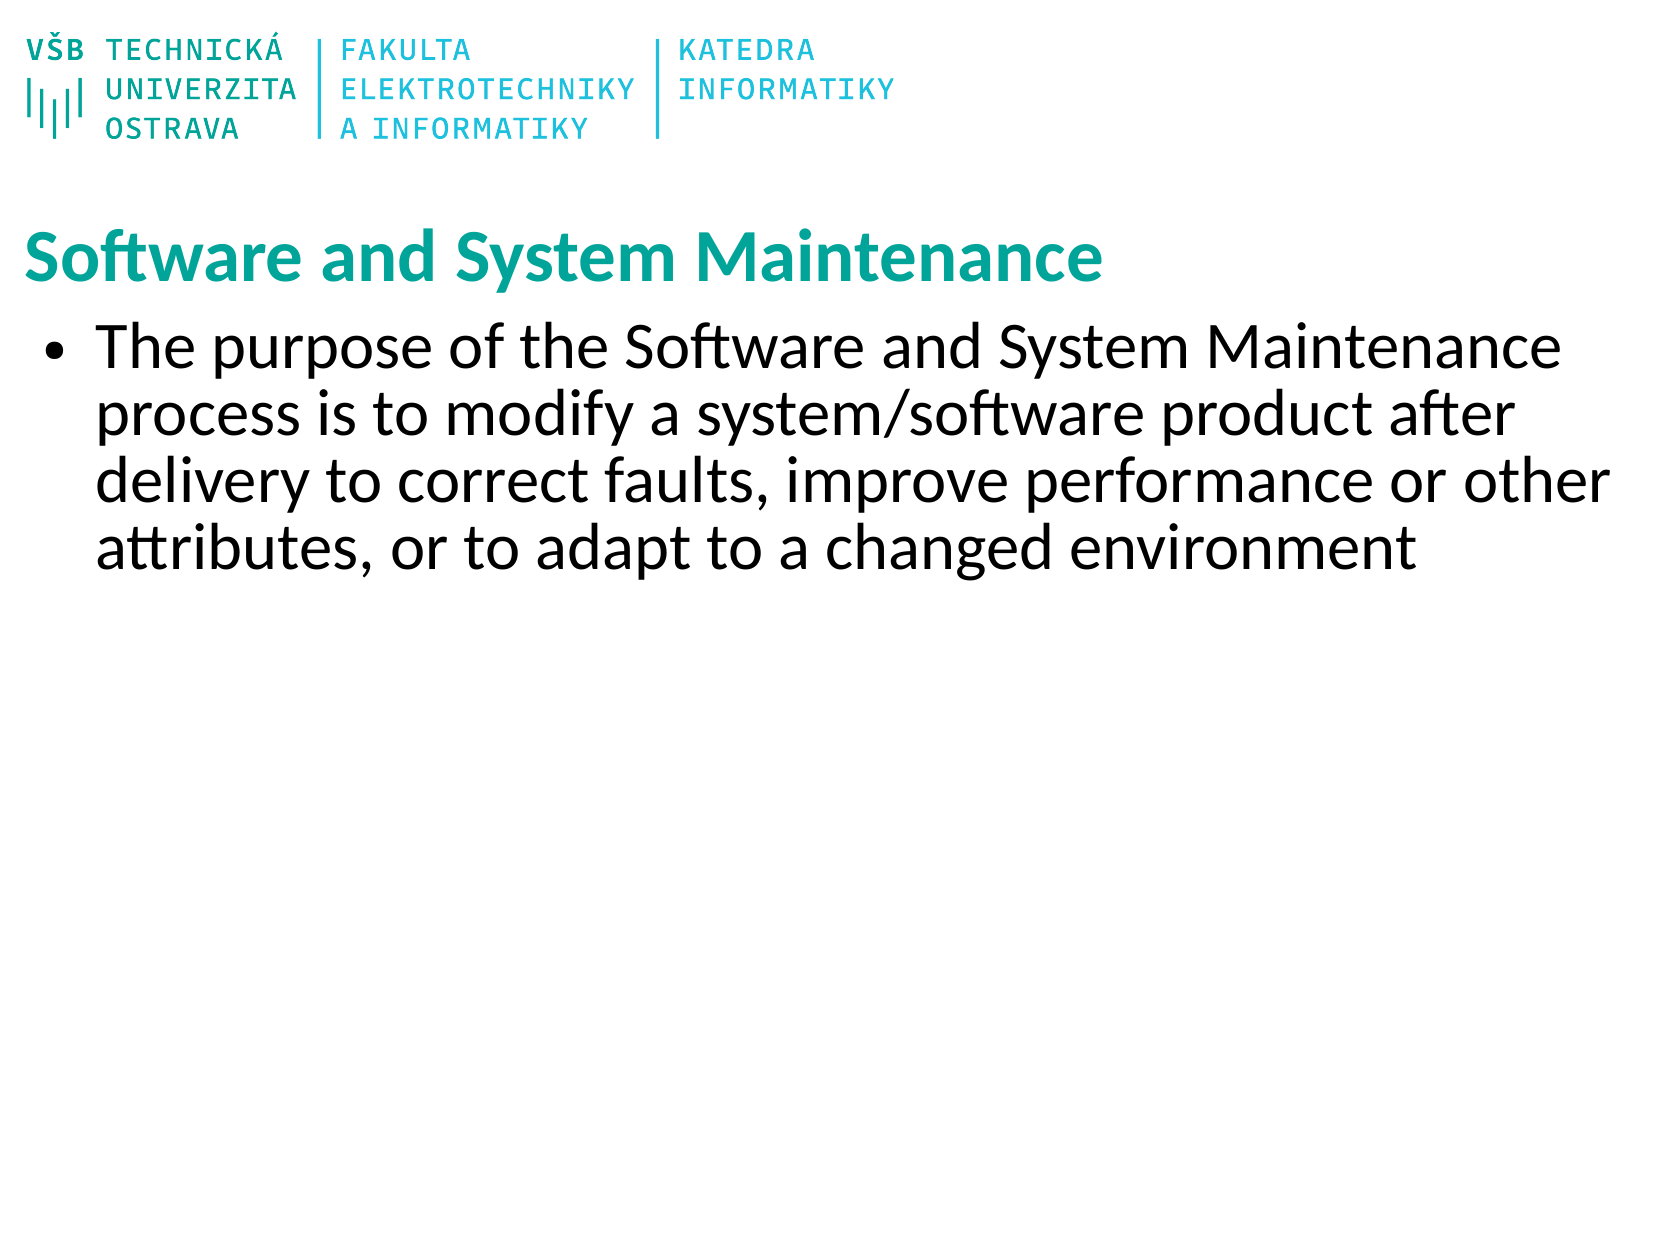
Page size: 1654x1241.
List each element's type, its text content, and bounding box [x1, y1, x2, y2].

title Software and System Maintenance [24, 169, 1629, 301]
picture [26, 31, 894, 139]
list The purpose of the Software and System Maintenance process is to modify a system/software product after delivery to correct faults, improve performance or other attributes, or to adapt to a changed environment [24, 318, 1629, 1146]
